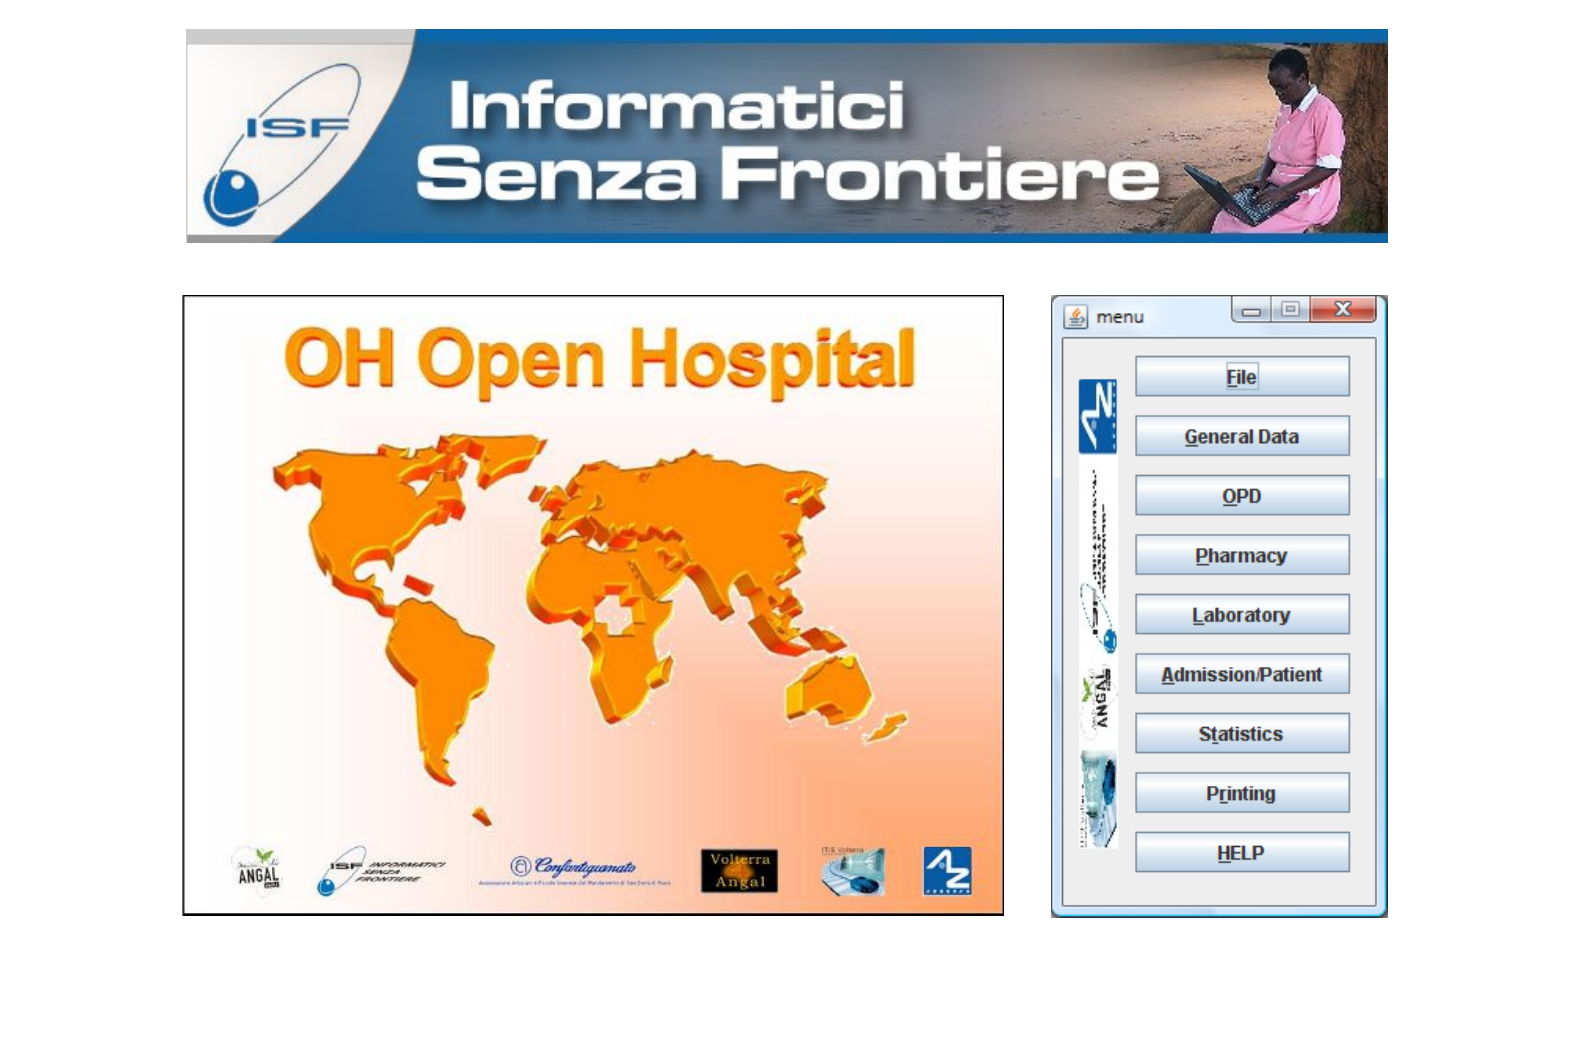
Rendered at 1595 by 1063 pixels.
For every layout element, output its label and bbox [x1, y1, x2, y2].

picture [182, 295, 1004, 916]
picture [186, 29, 1388, 243]
picture [1051, 295, 1388, 918]
